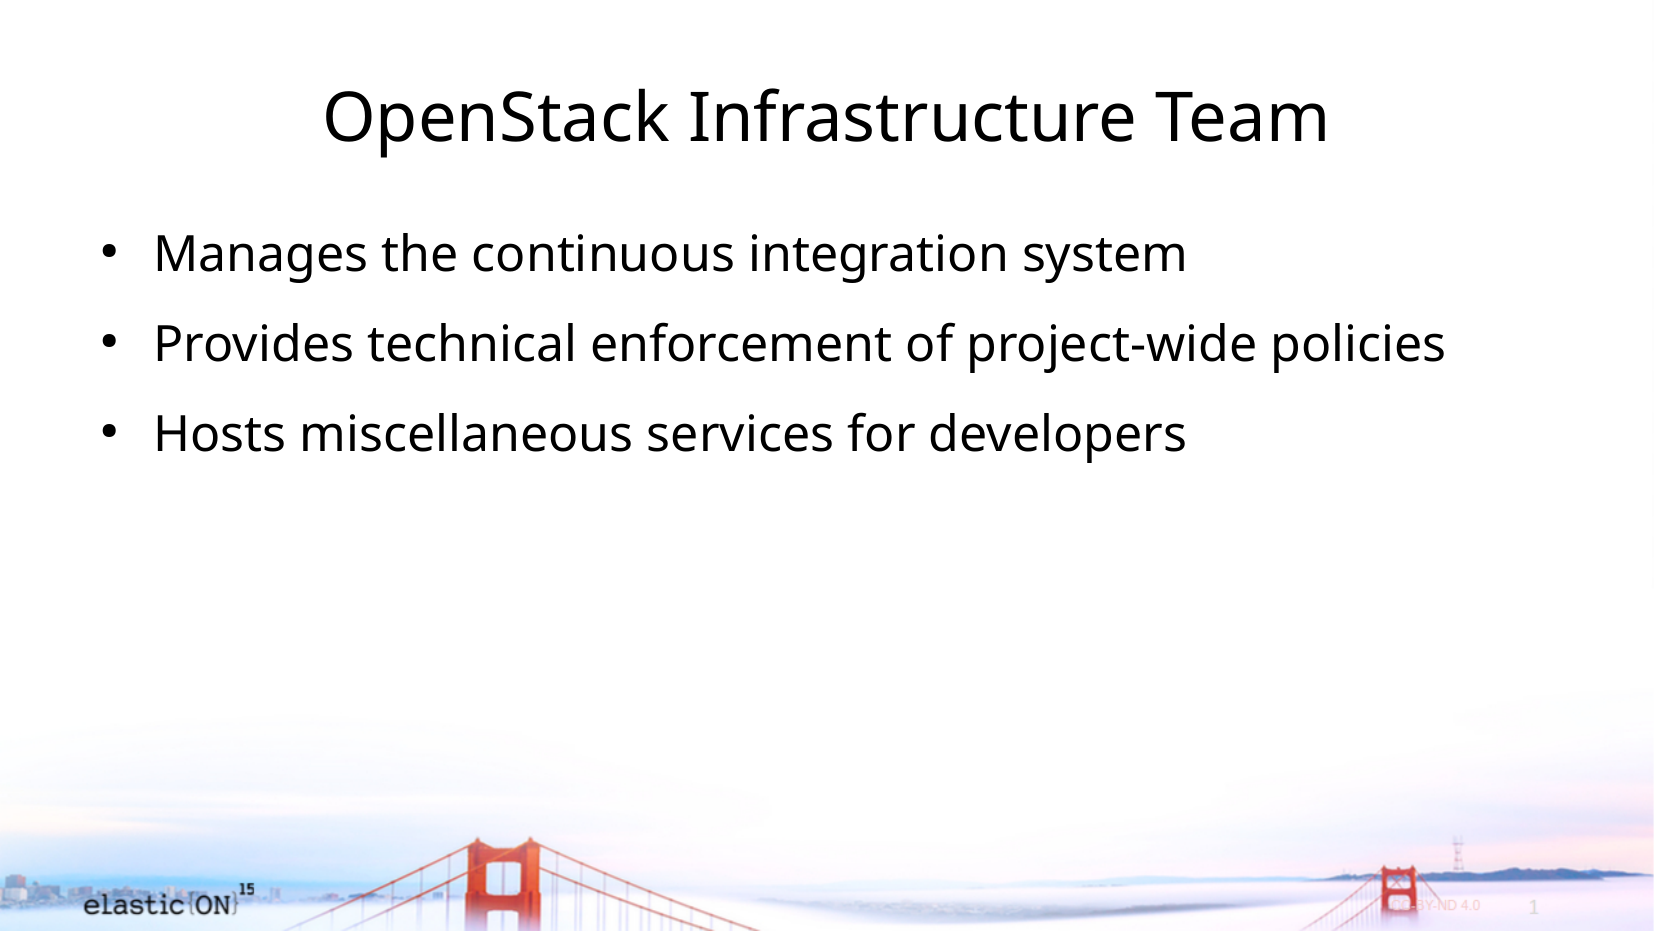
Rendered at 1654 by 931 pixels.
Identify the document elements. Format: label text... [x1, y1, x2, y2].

list Manages the continuous integration system Provides technical enforcement of project-wide policies Hosts miscellaneous services for developers [82, 217, 1571, 758]
picture [0, 0, 1654, 931]
title OpenStack Infrastructure Team [82, 37, 1571, 193]
